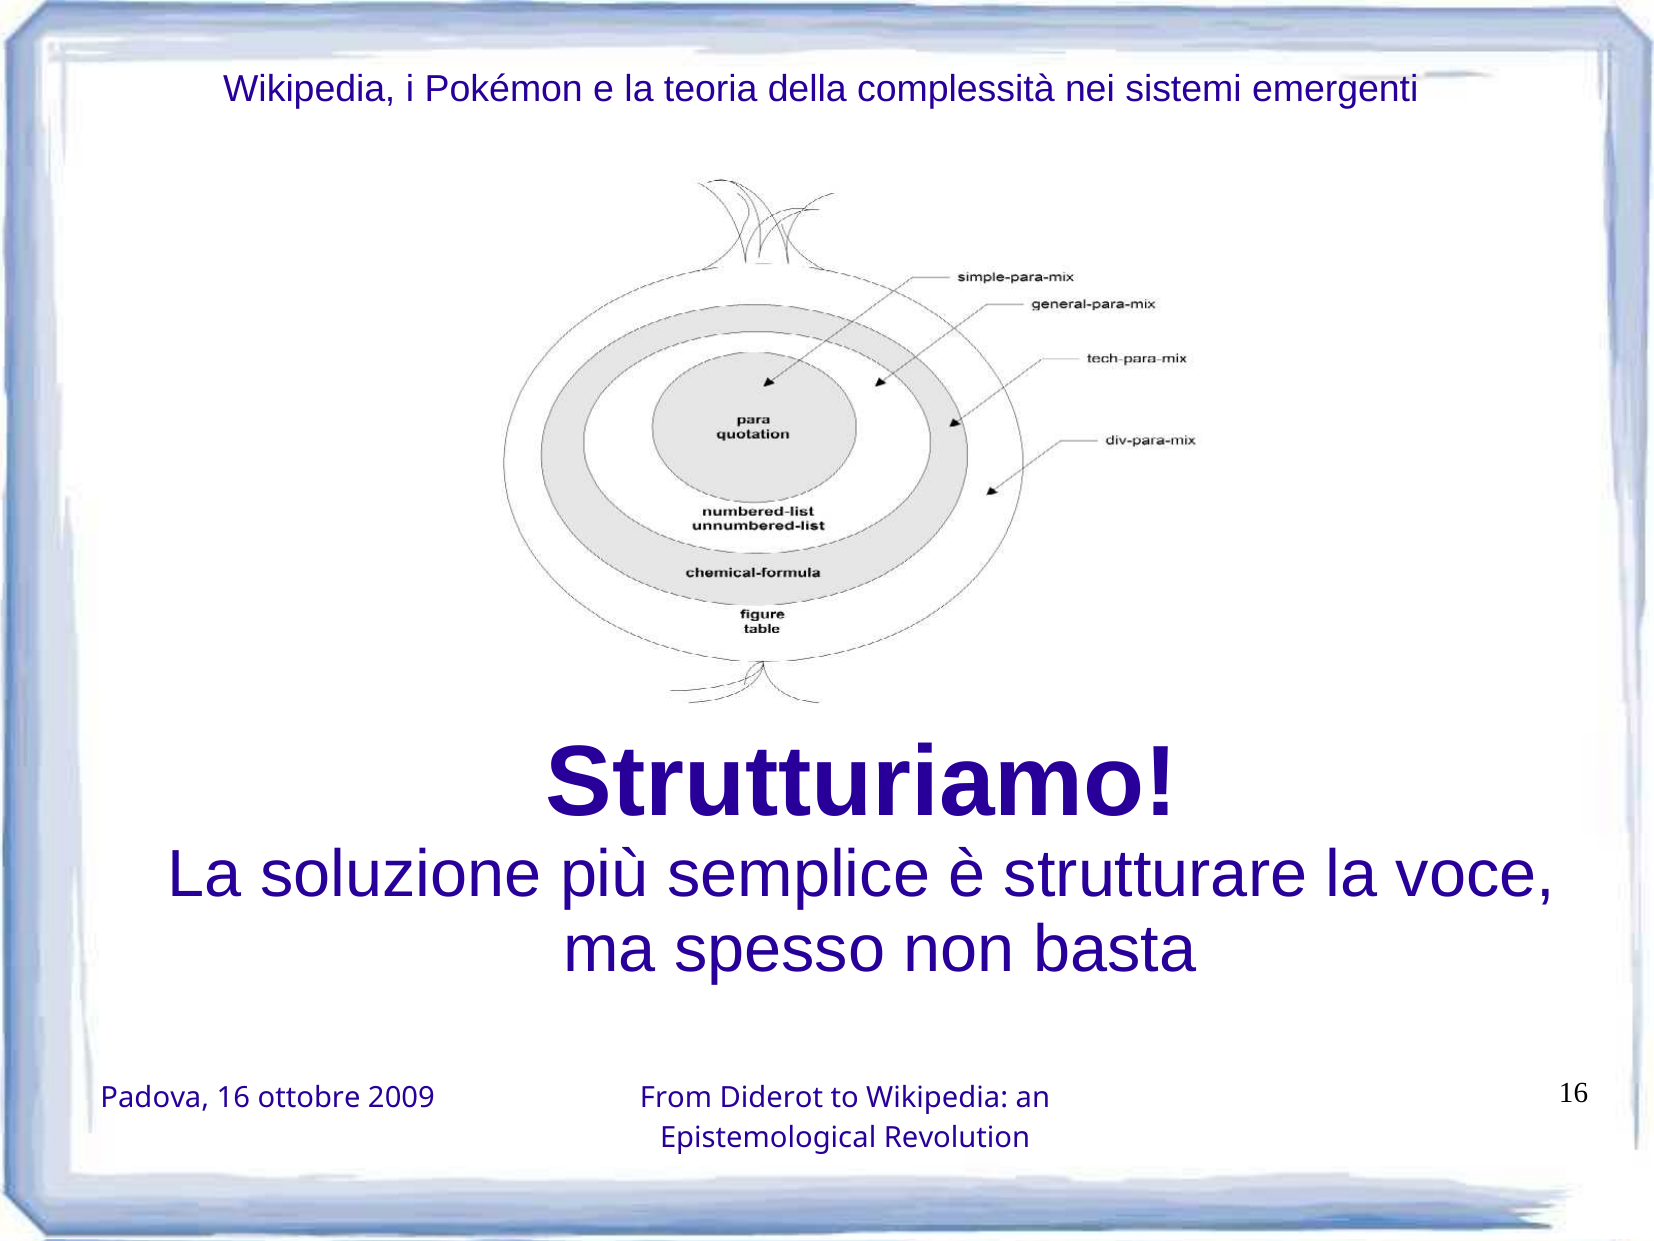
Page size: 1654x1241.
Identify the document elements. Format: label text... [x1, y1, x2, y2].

title Wikipedia, i Pokémon e la teoria della complessità nei sistemi emergenti [76, 59, 1565, 119]
picture [0, 0, 1654, 1241]
subtitle Strutturiamo! La soluzione più semplice è strutturare la voce, ma spesso non basta [118, 147, 1571, 1004]
